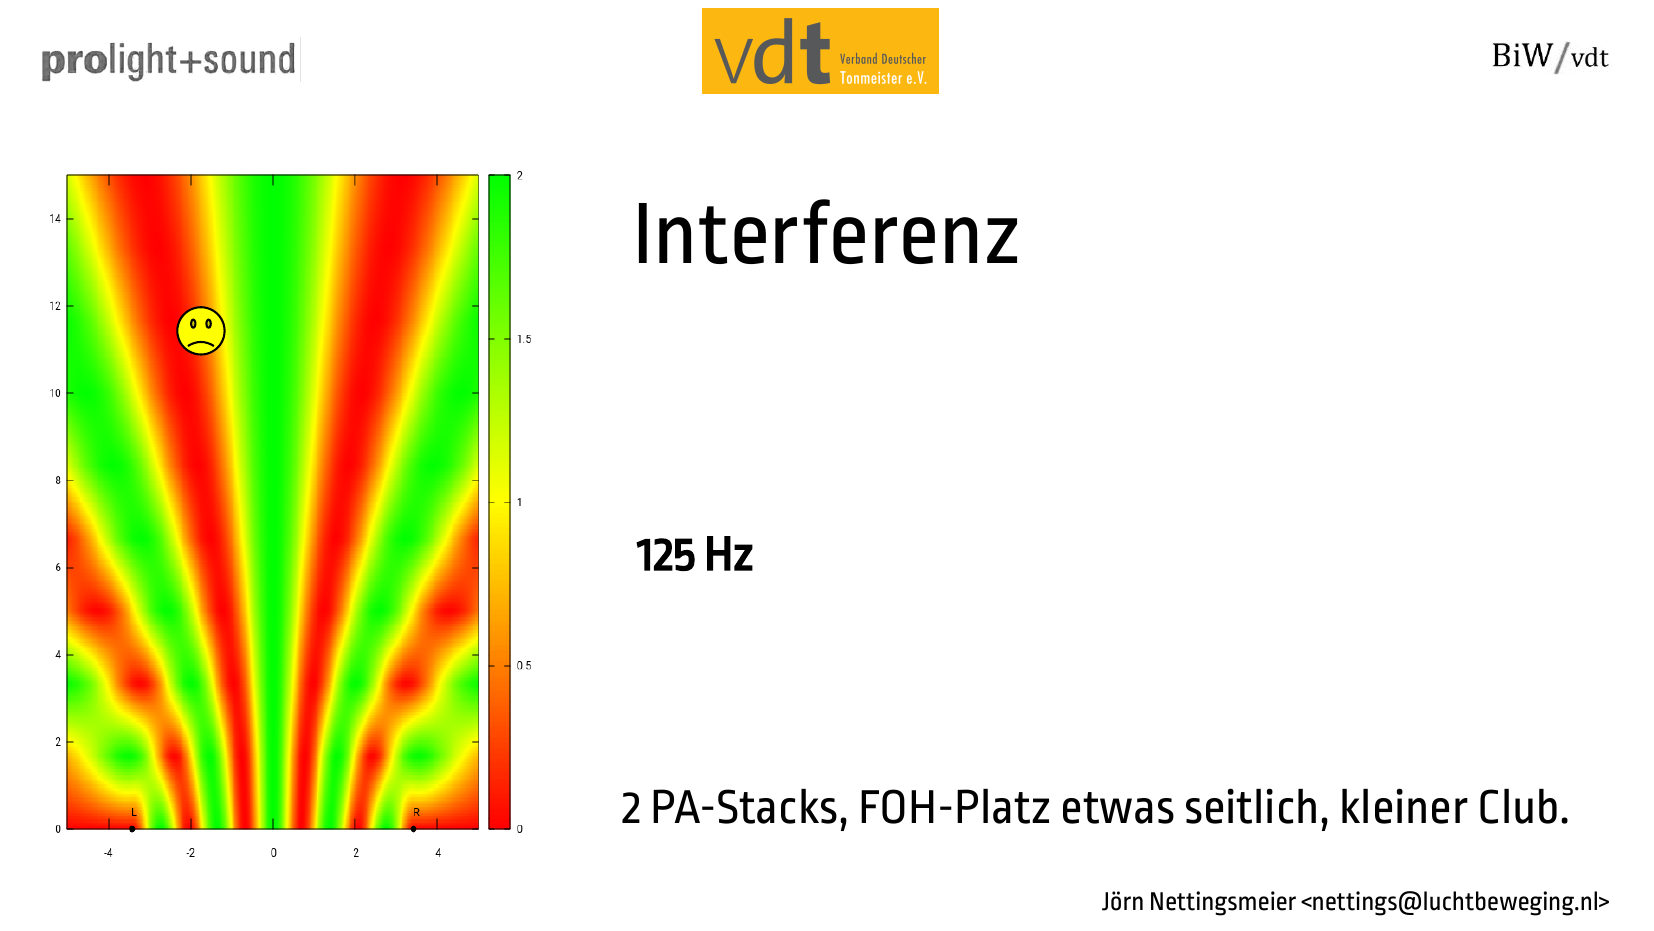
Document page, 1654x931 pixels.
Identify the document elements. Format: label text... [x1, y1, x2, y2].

text_box 125 Hz [637, 481, 1572, 628]
picture [1490, 39, 1613, 75]
picture [23, 141, 556, 886]
title Interferenz [556, 185, 1571, 285]
text_box 2 PA-Stacks, FOH-Platz etwas seitlich, kleiner Club. [556, 735, 1571, 882]
picture [37, 37, 301, 82]
text_box [177, 307, 225, 355]
picture [702, 8, 939, 94]
